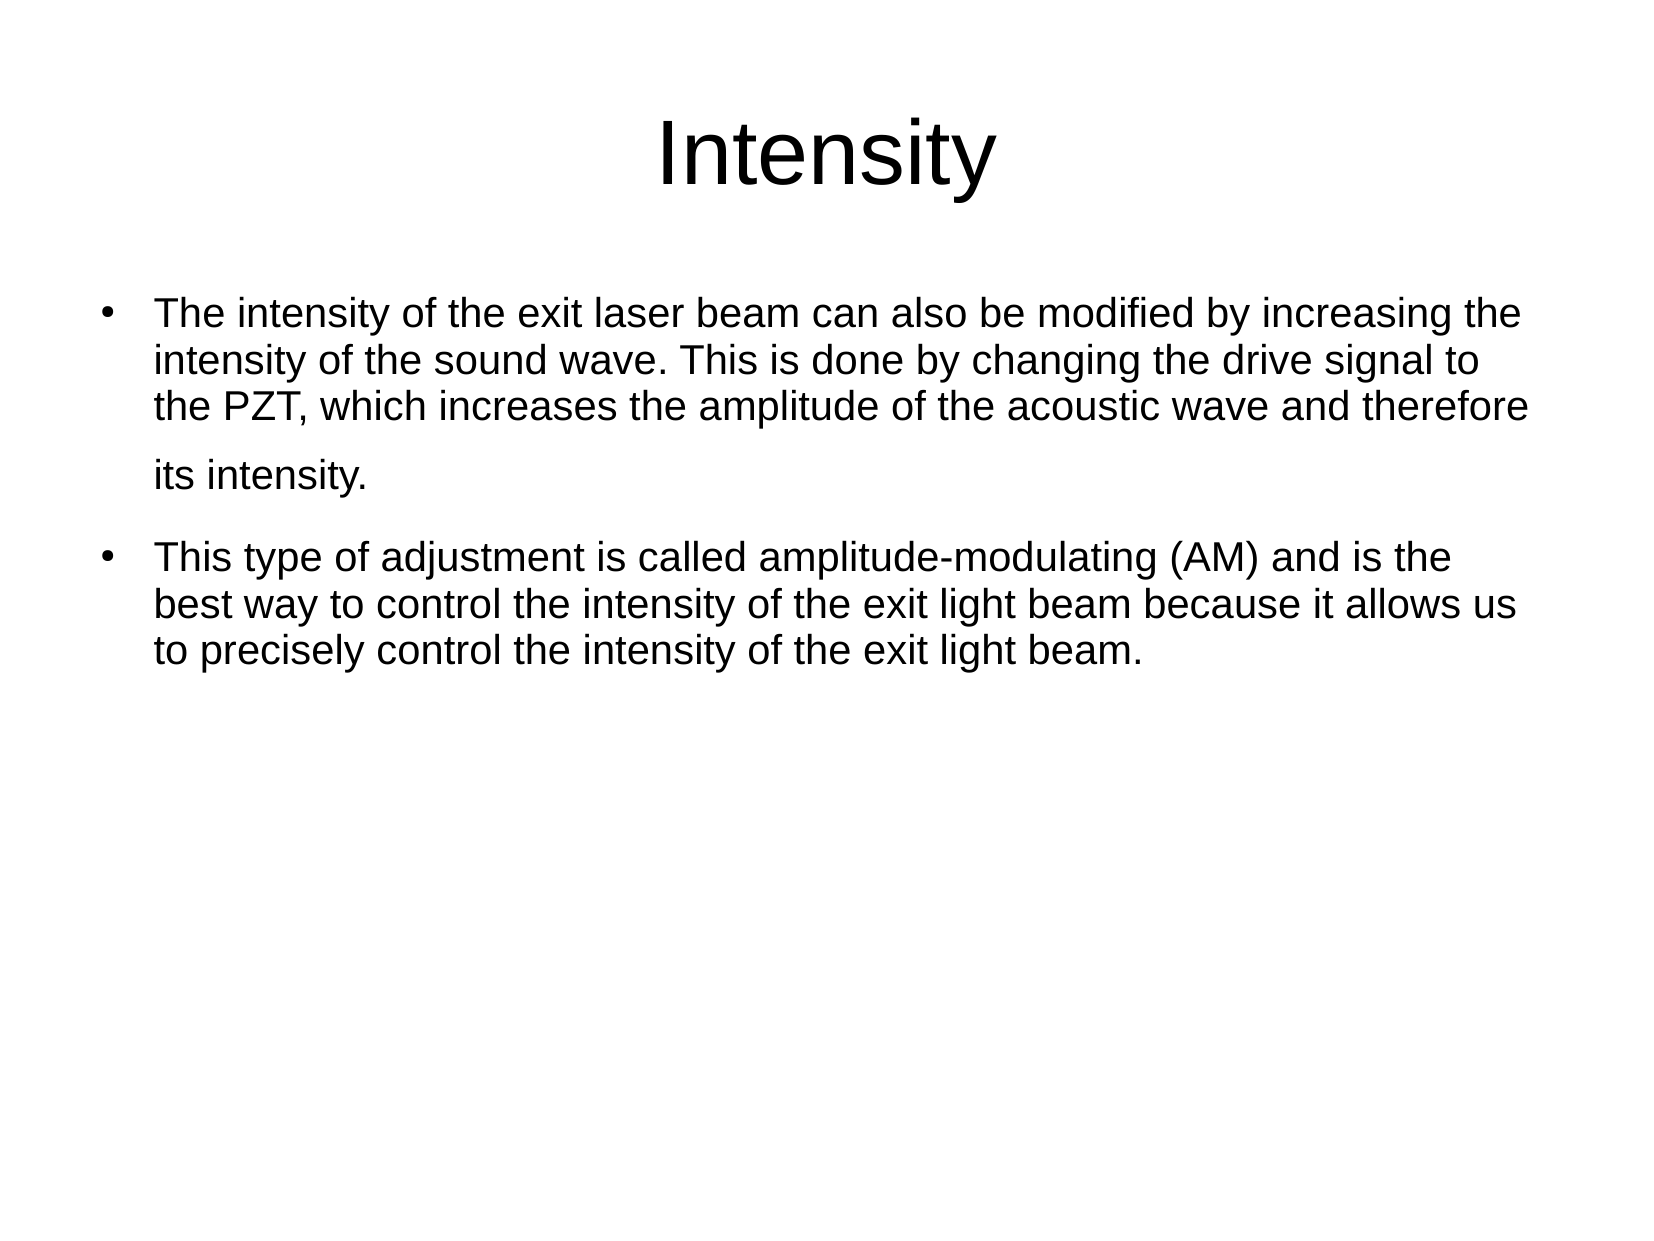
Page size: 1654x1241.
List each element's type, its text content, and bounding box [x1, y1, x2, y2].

list The intensity of the exit laser beam can also be modified by increasing the intensity of the sound wave. This is done by changing the drive signal to the PZT, which increases the amplitude of the acoustic wave and therefore its intensity. This type of adjustment is called amplitude-modulating (AM) and is the best way to control the intensity of the exit light beam because it allows us to precisely control the intensity of the exit light beam. [82, 290, 1538, 1010]
title Intensity [82, 49, 1571, 257]
